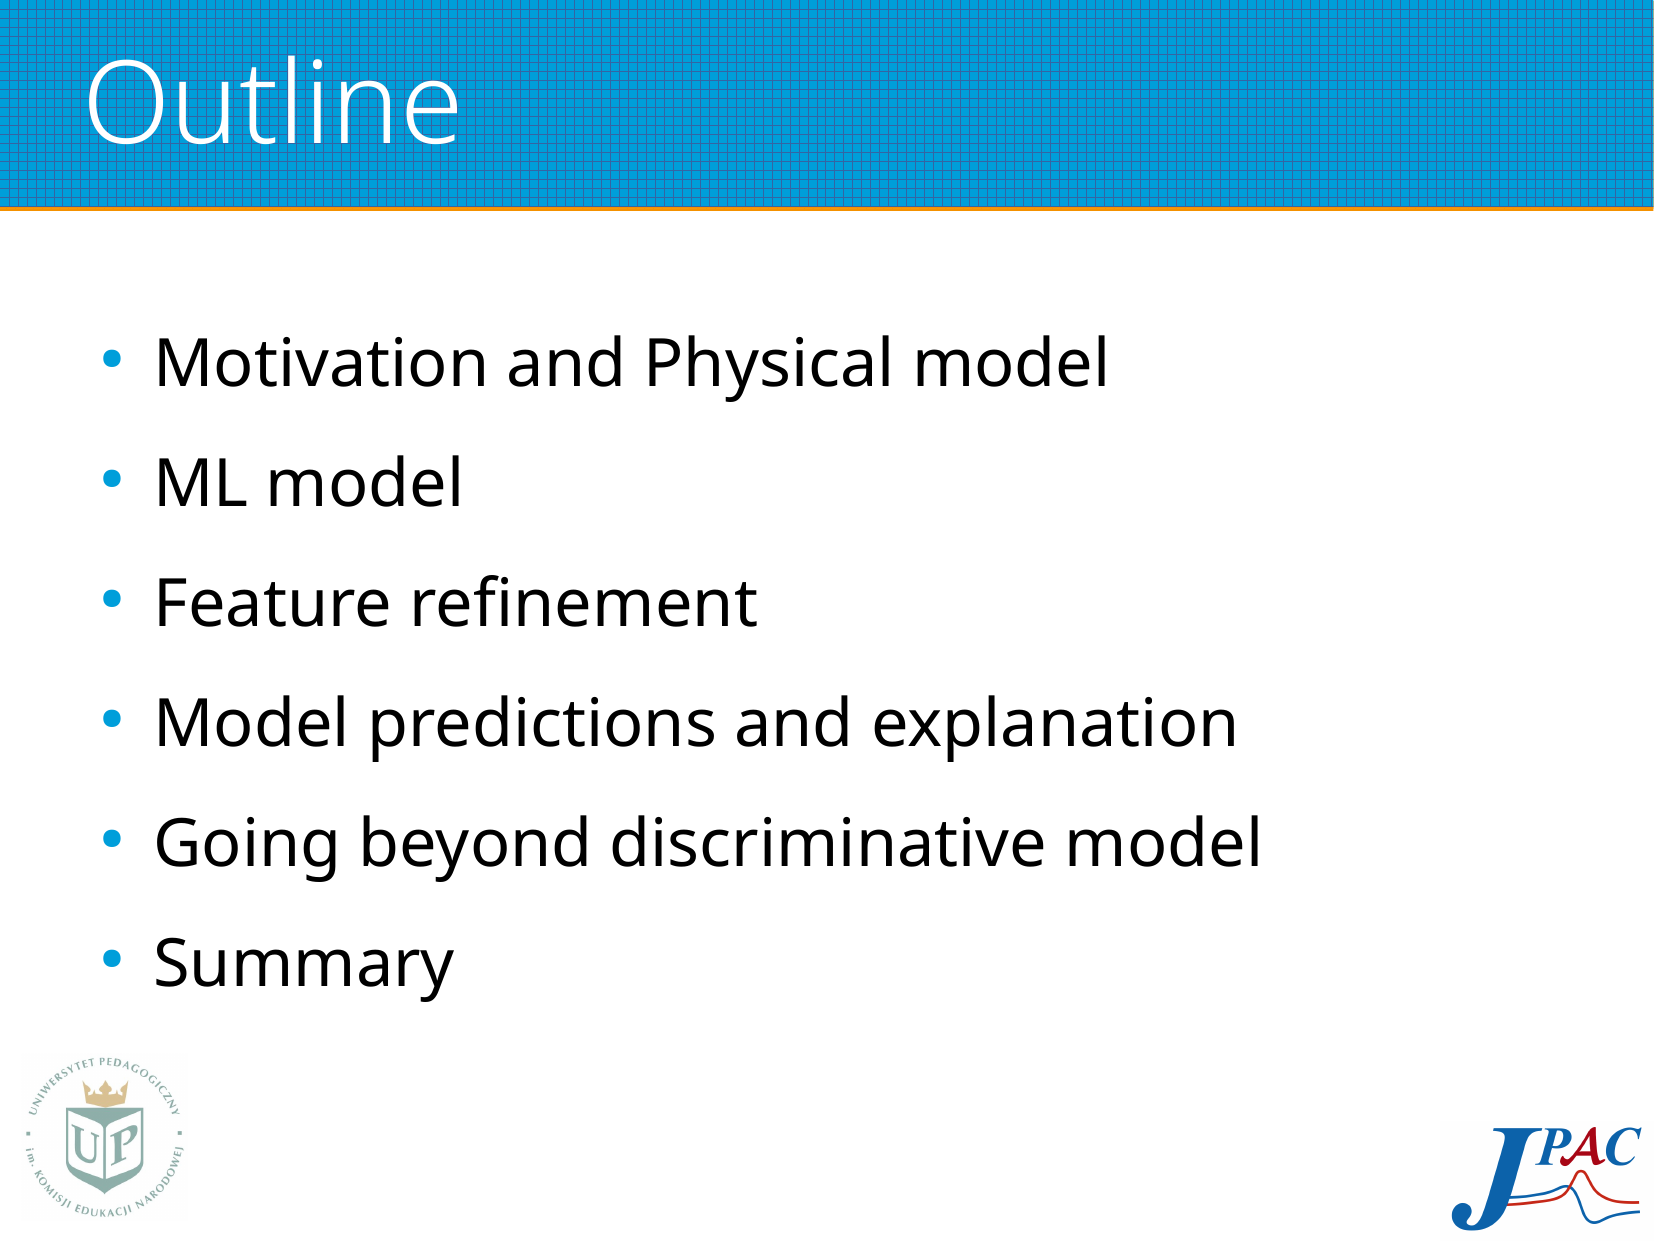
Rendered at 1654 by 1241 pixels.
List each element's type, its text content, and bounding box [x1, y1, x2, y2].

picture [1440, 1121, 1654, 1241]
list Motivation and Physical model ML model Feature refinement Model predictions and explanation Going beyond discriminative model Summary [82, 314, 1563, 1081]
picture [21, 1053, 188, 1221]
title Outline [82, 19, 1571, 178]
